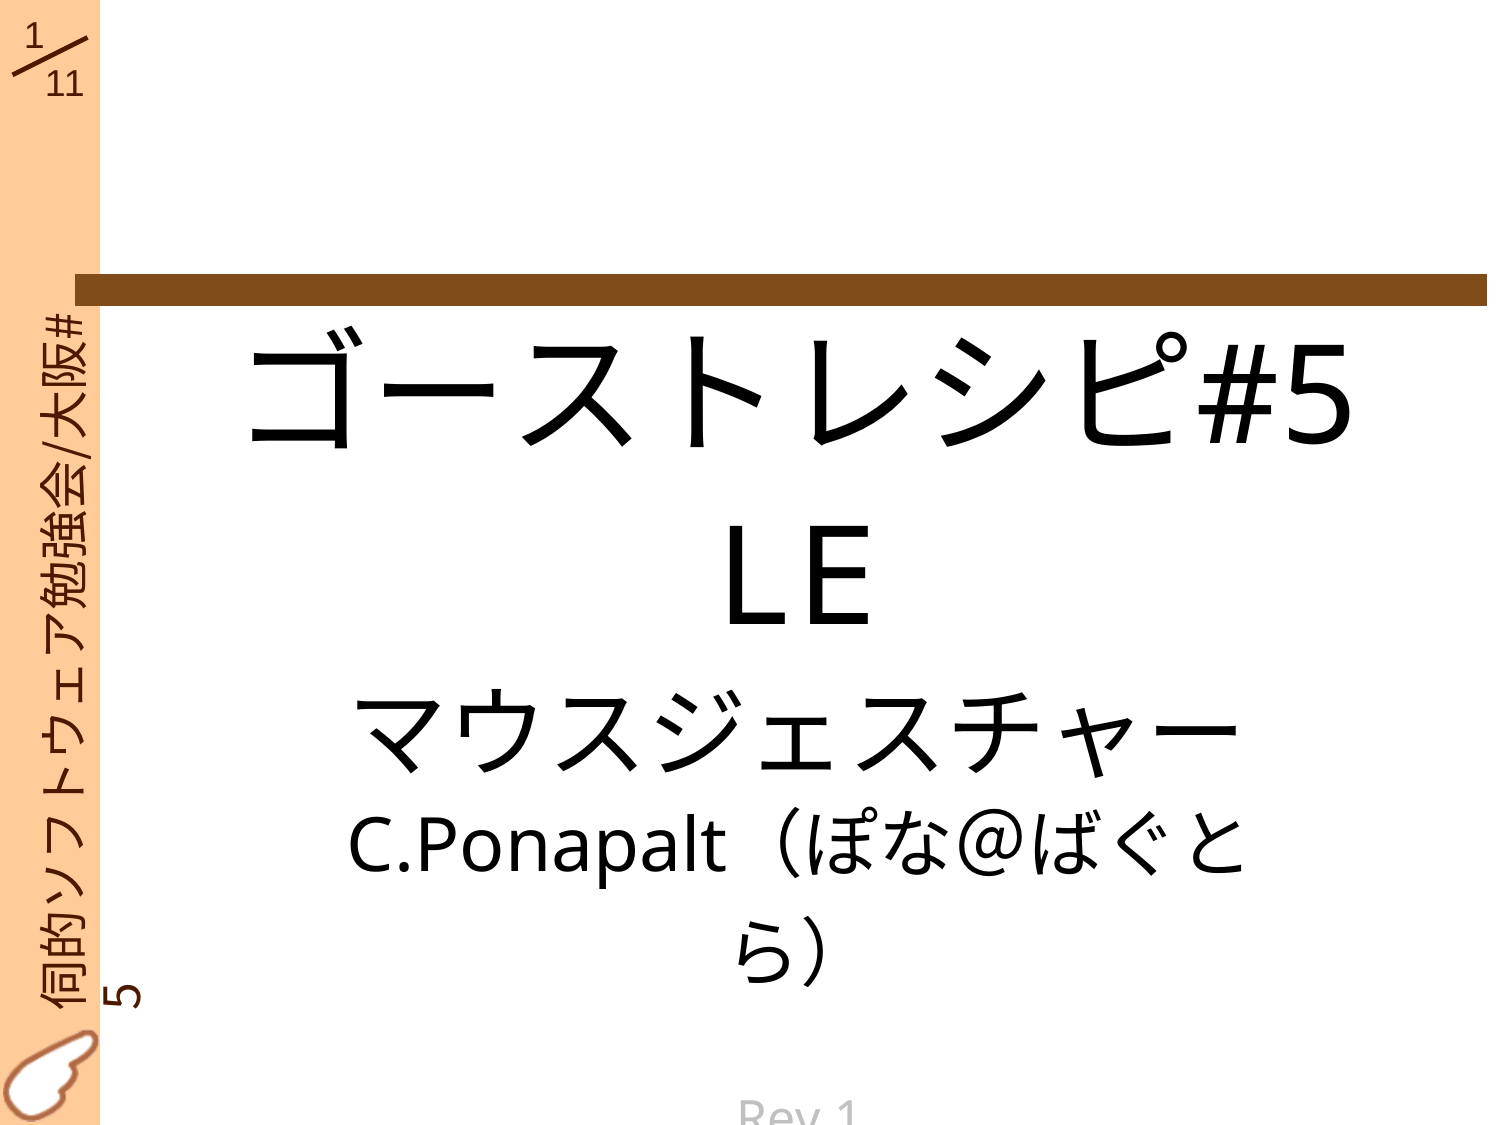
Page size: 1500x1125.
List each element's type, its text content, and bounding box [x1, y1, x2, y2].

title ゴーストレシピ#5 LE マウスジェスチャー [118, 399, 1477, 690]
picture [3, 1029, 100, 1122]
subtitle C.Ponapalt（ぽな＠ばぐとら） Rev.1 [275, 776, 1326, 1125]
